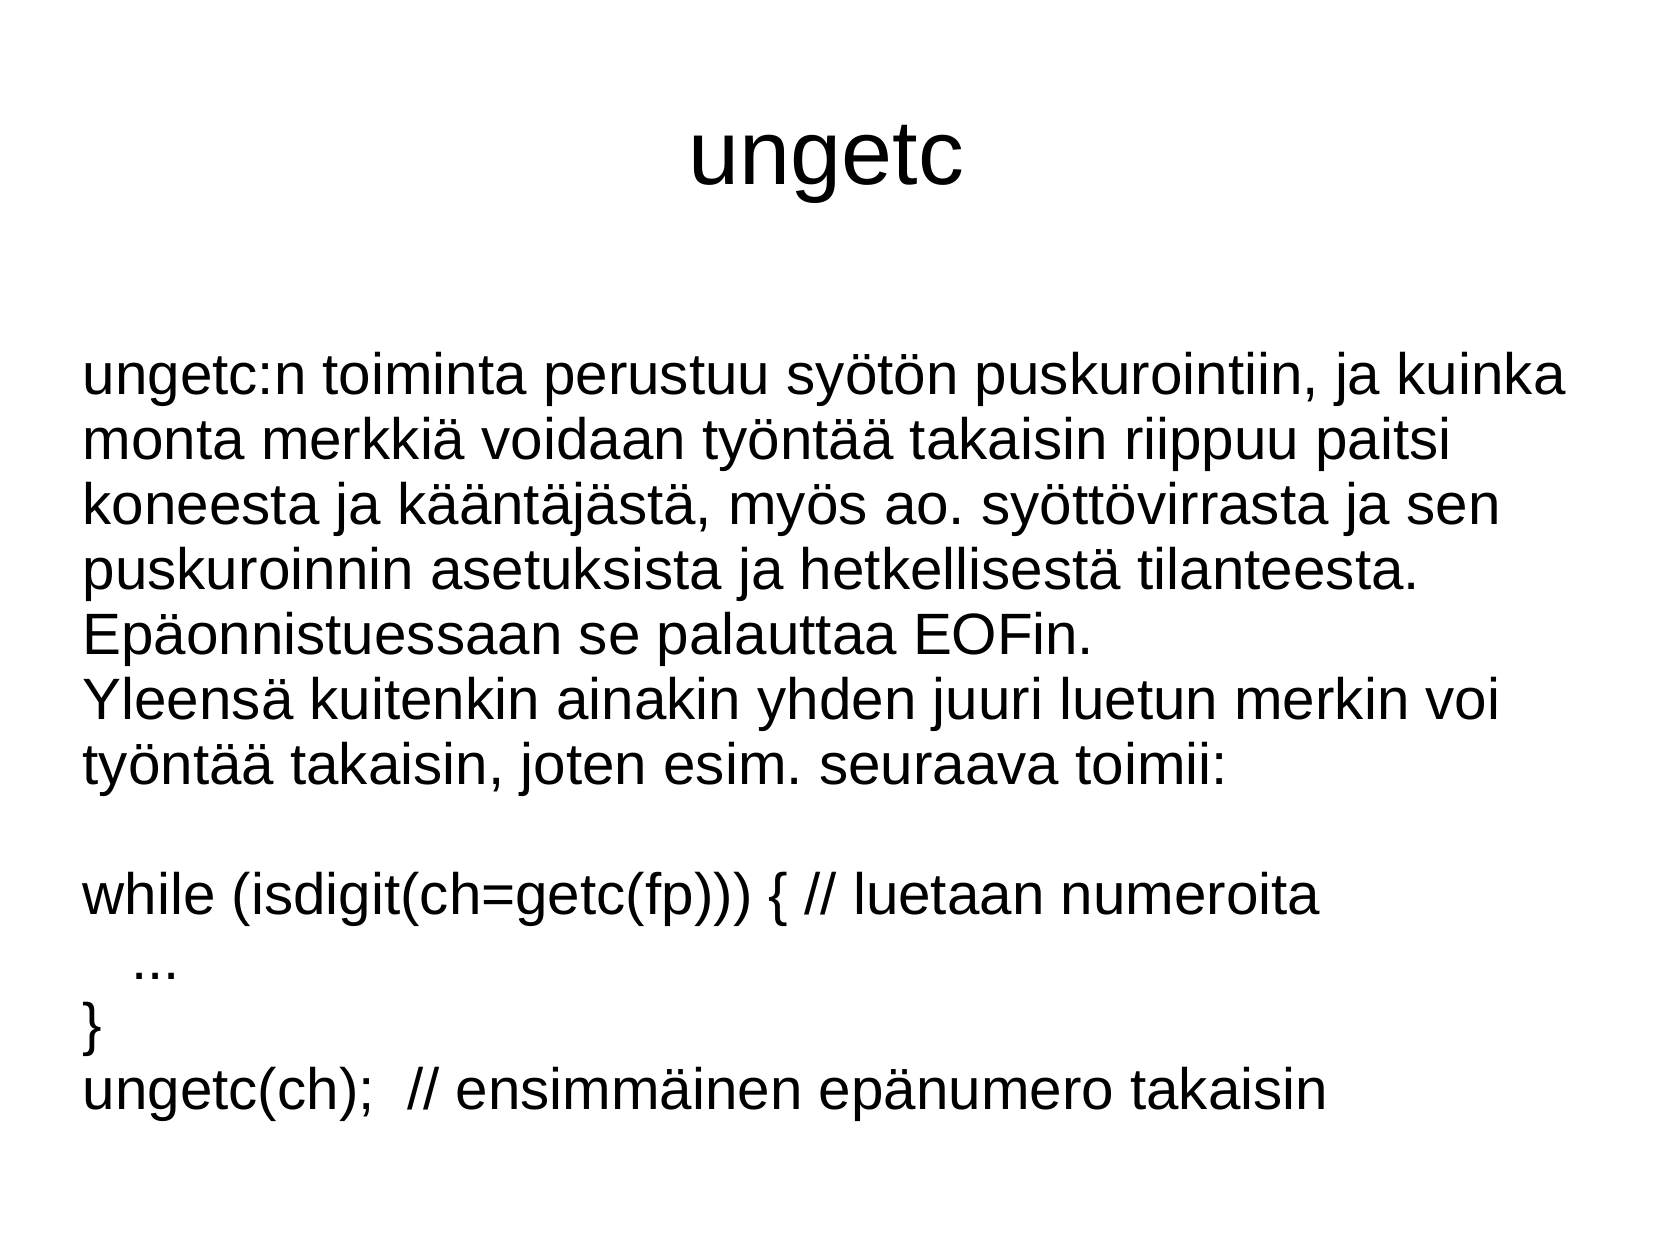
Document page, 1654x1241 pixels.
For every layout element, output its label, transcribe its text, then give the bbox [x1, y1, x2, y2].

subtitle ungetc:n toiminta perustuu syötön puskurointiin, ja kuinka monta merkkiä voidaan työntää takaisin riippuu paitsi koneesta ja kääntäjästä, myös ao. syöttövirrasta ja sen puskuroinnin asetuksista ja hetkellisestä tilanteesta. Epäonnistuessaan se palauttaa EOFin. Yleensä kuitenkin ainakin yhden juuri luetun merkin voi työntää takaisin, joten esim. seuraava toimii: while (isdigit(ch=getc(fp))) { // luetaan numeroita ... } ungetc(ch); // ensimmäinen epänumero takaisin [82, 276, 1571, 1123]
title ungetc [82, 56, 1571, 250]
